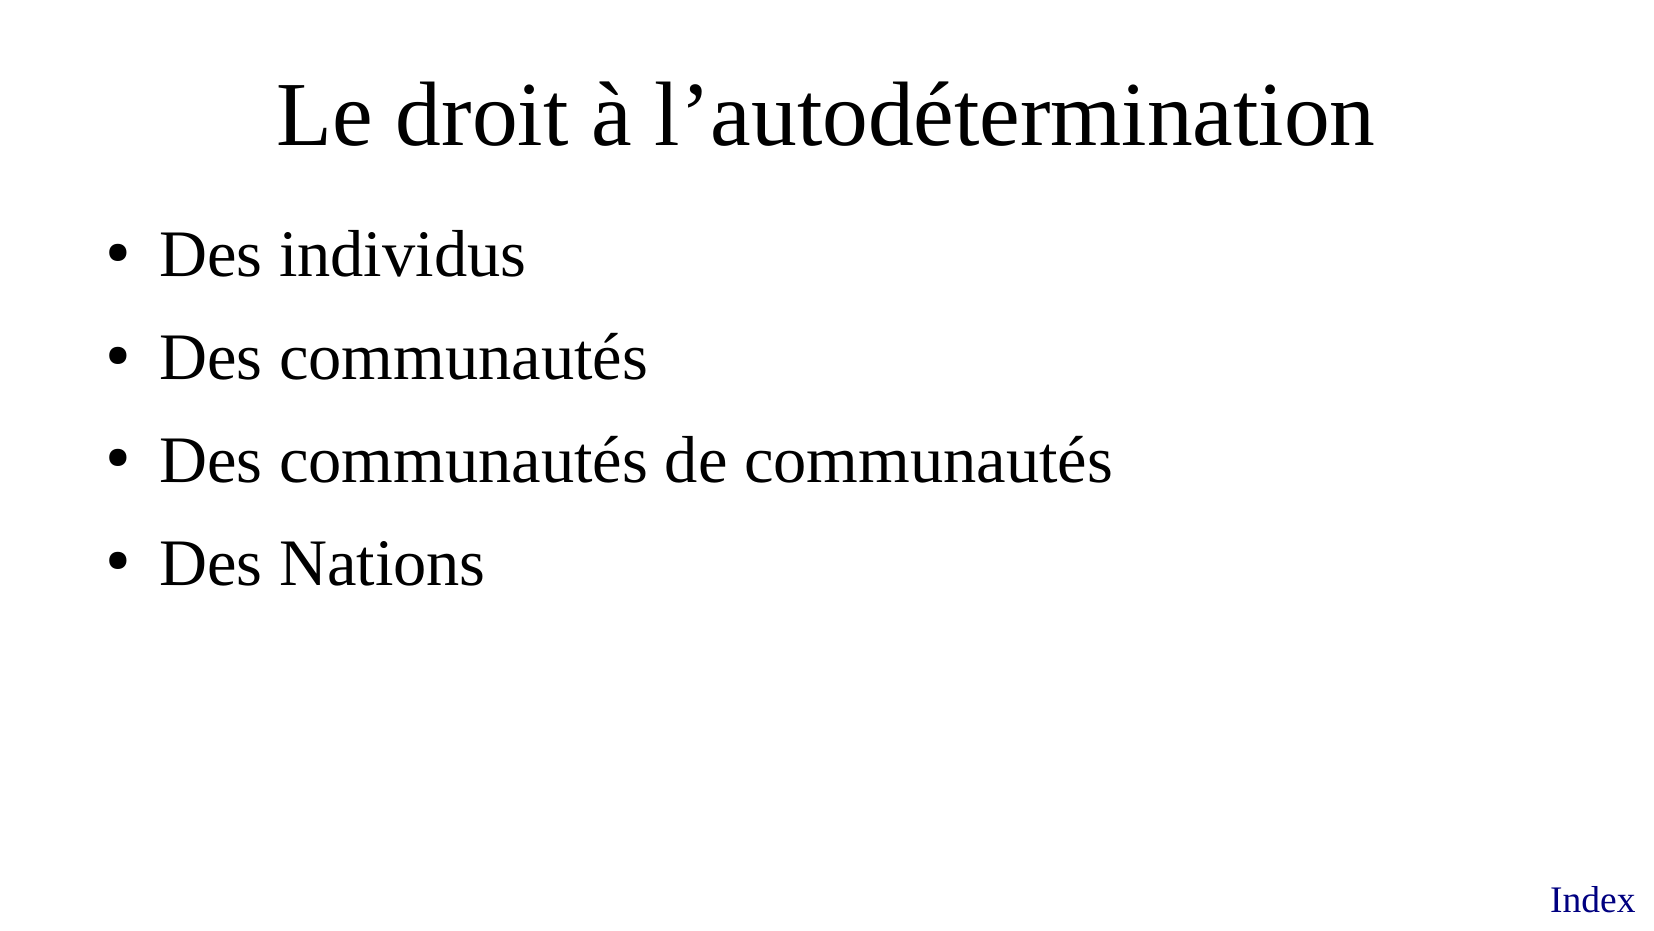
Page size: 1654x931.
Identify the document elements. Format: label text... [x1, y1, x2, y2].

title Le droit à l’autodétermination [82, 36, 1571, 193]
list Des individus Des communautés Des communautés de communautés Des Nations [88, 217, 1577, 757]
